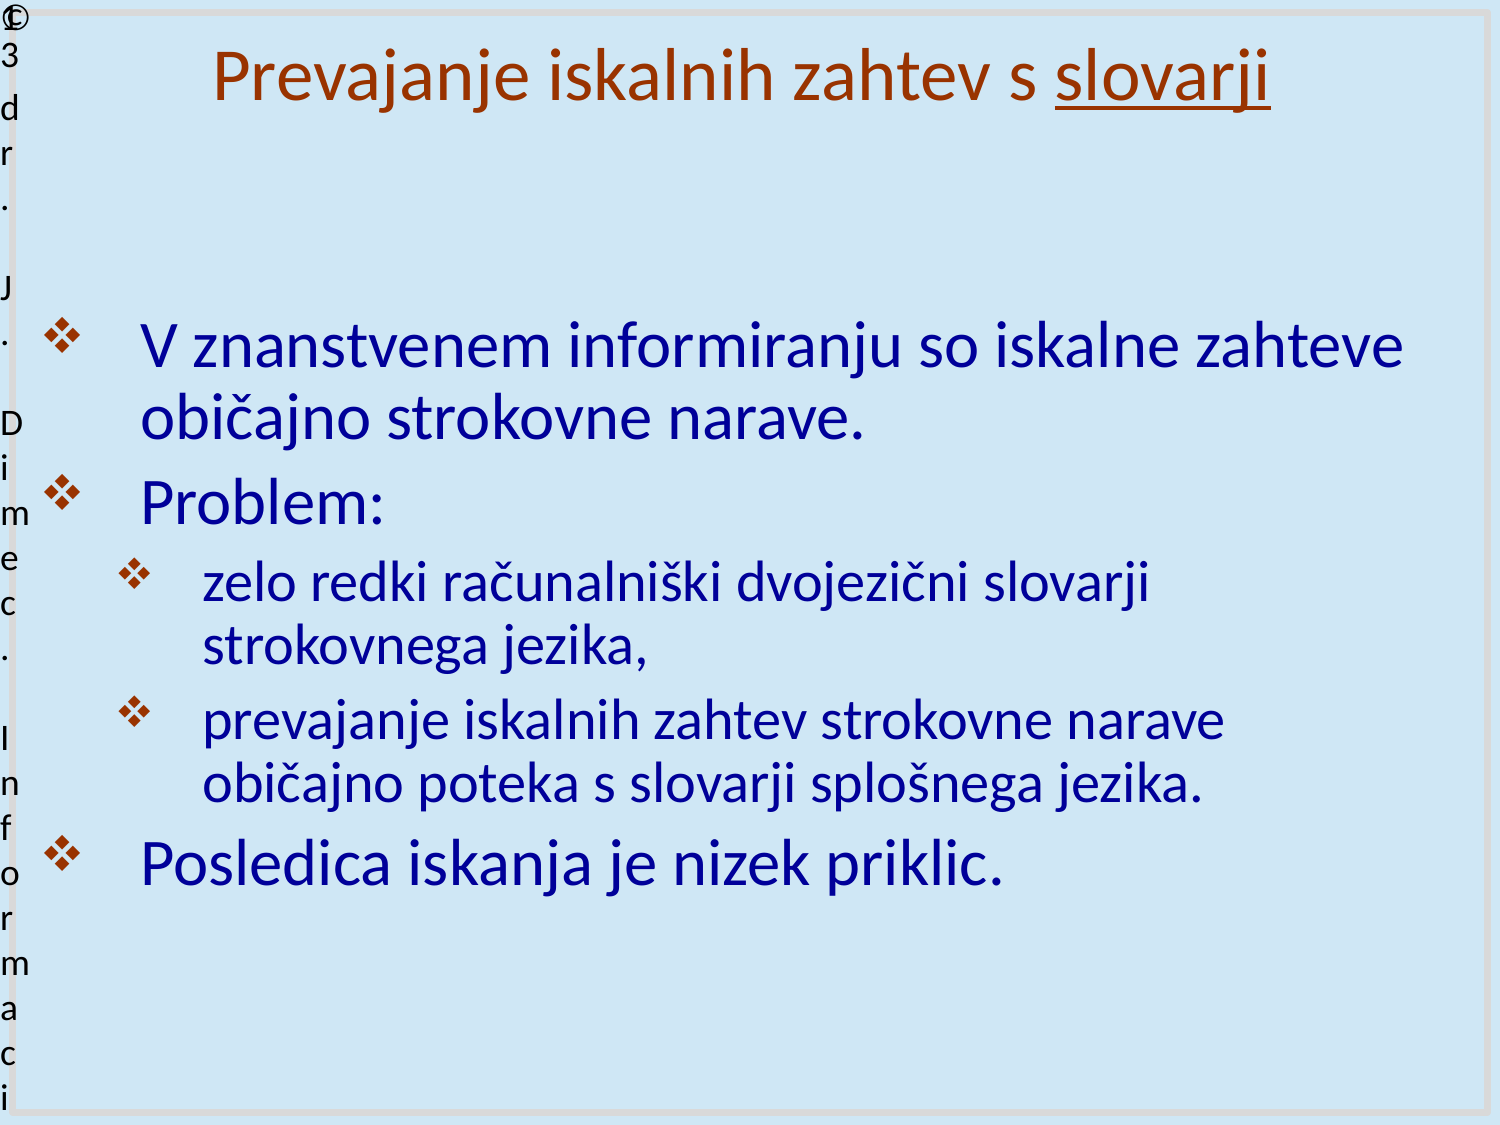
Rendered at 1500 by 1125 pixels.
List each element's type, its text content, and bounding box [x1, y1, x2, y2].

title Prevajanje iskalnih zahtev s slovarji [37, 24, 1463, 117]
list V znanstvenem informiranju so iskalne zahteve običajno strokovne narave. Problem: zelo redki računalniški dvojezični slovarji strokovnega jezika, prevajanje iskalnih zahtev strokovne narave običajno poteka s slovarji splošnega jezika. Posledica iskanja je nizek priklic. [24, 302, 1450, 1025]
